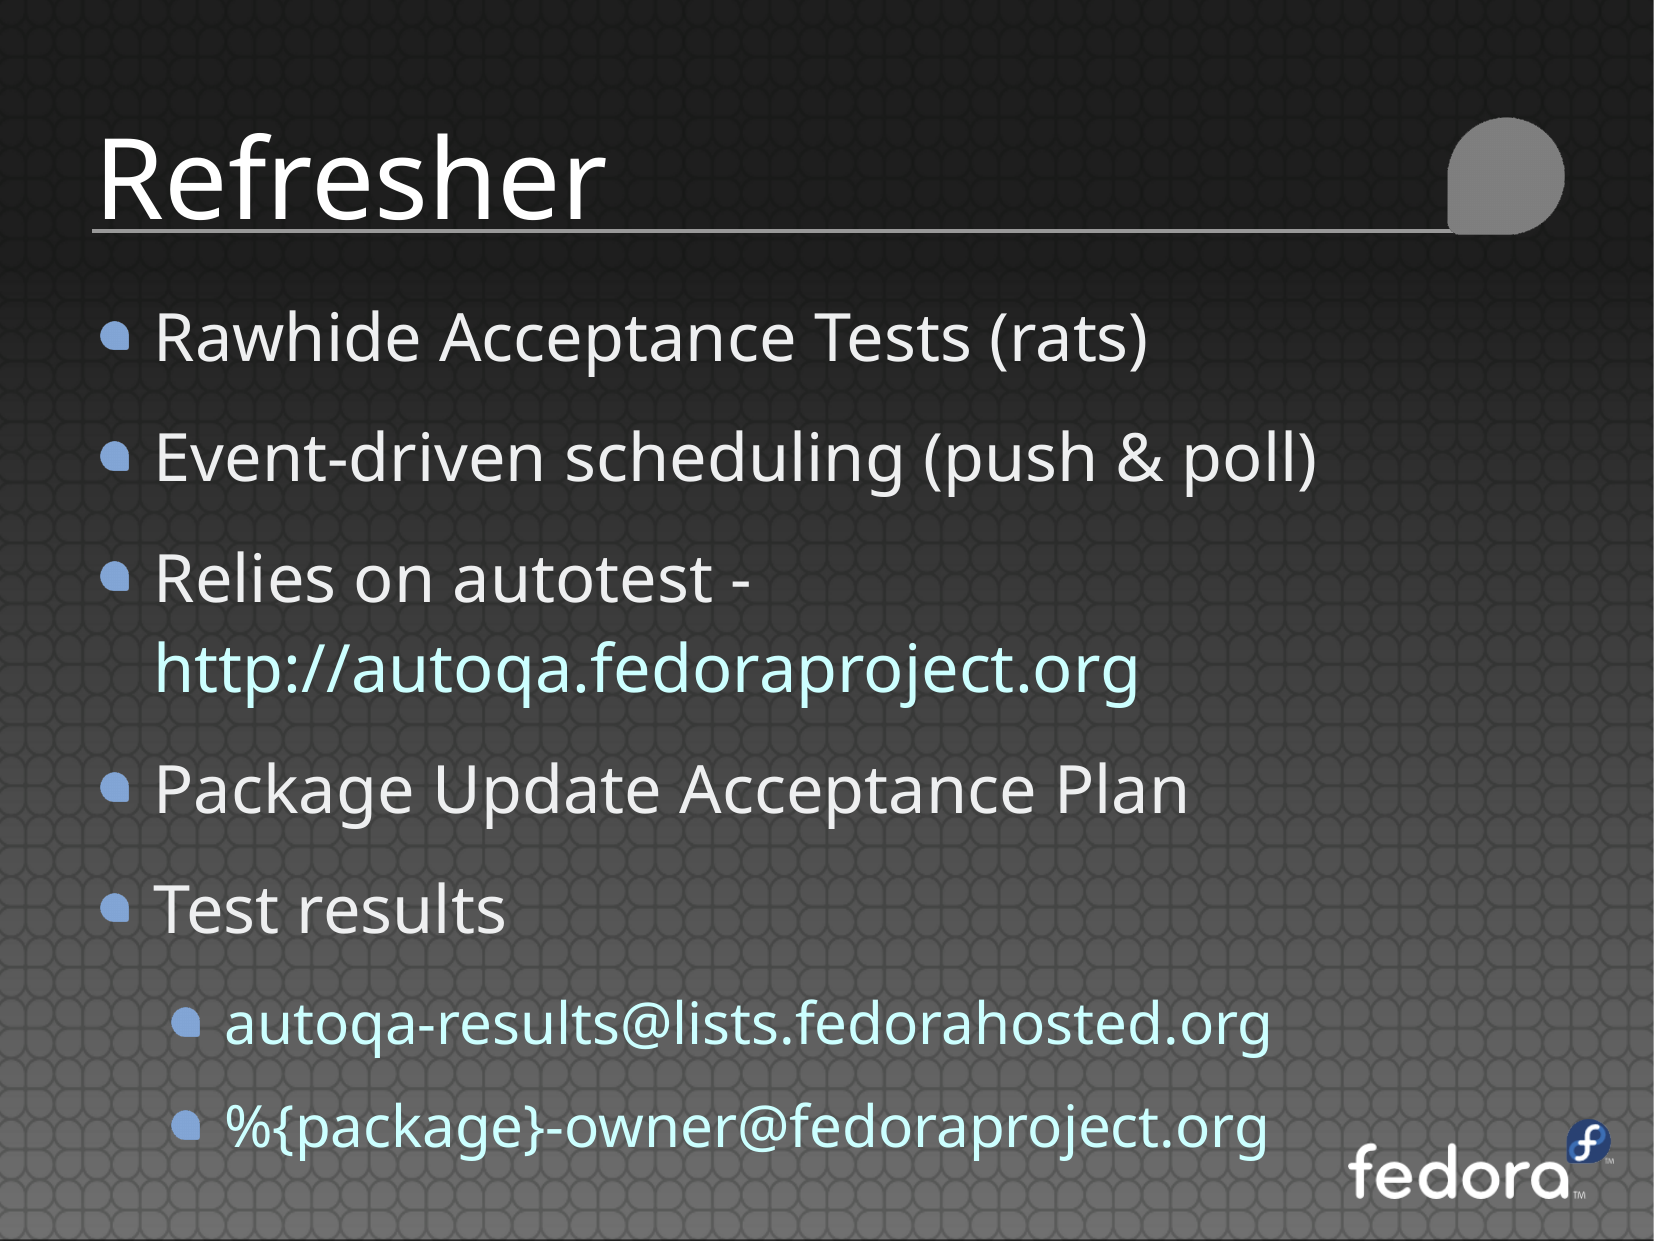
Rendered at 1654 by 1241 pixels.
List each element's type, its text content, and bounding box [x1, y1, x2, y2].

title Refresher [94, 100, 1426, 251]
picture [0, 0, 1654, 1241]
list Rawhide Acceptance Tests (rats) Event-driven scheduling (push & poll) Relies on autotest - http://autoqa.fedoraproject.org Package Update Acceptance Plan Test results autoqa-results@lists.fedorahosted.org %{package}-owner@fedoraproject.org [82, 290, 1571, 1094]
